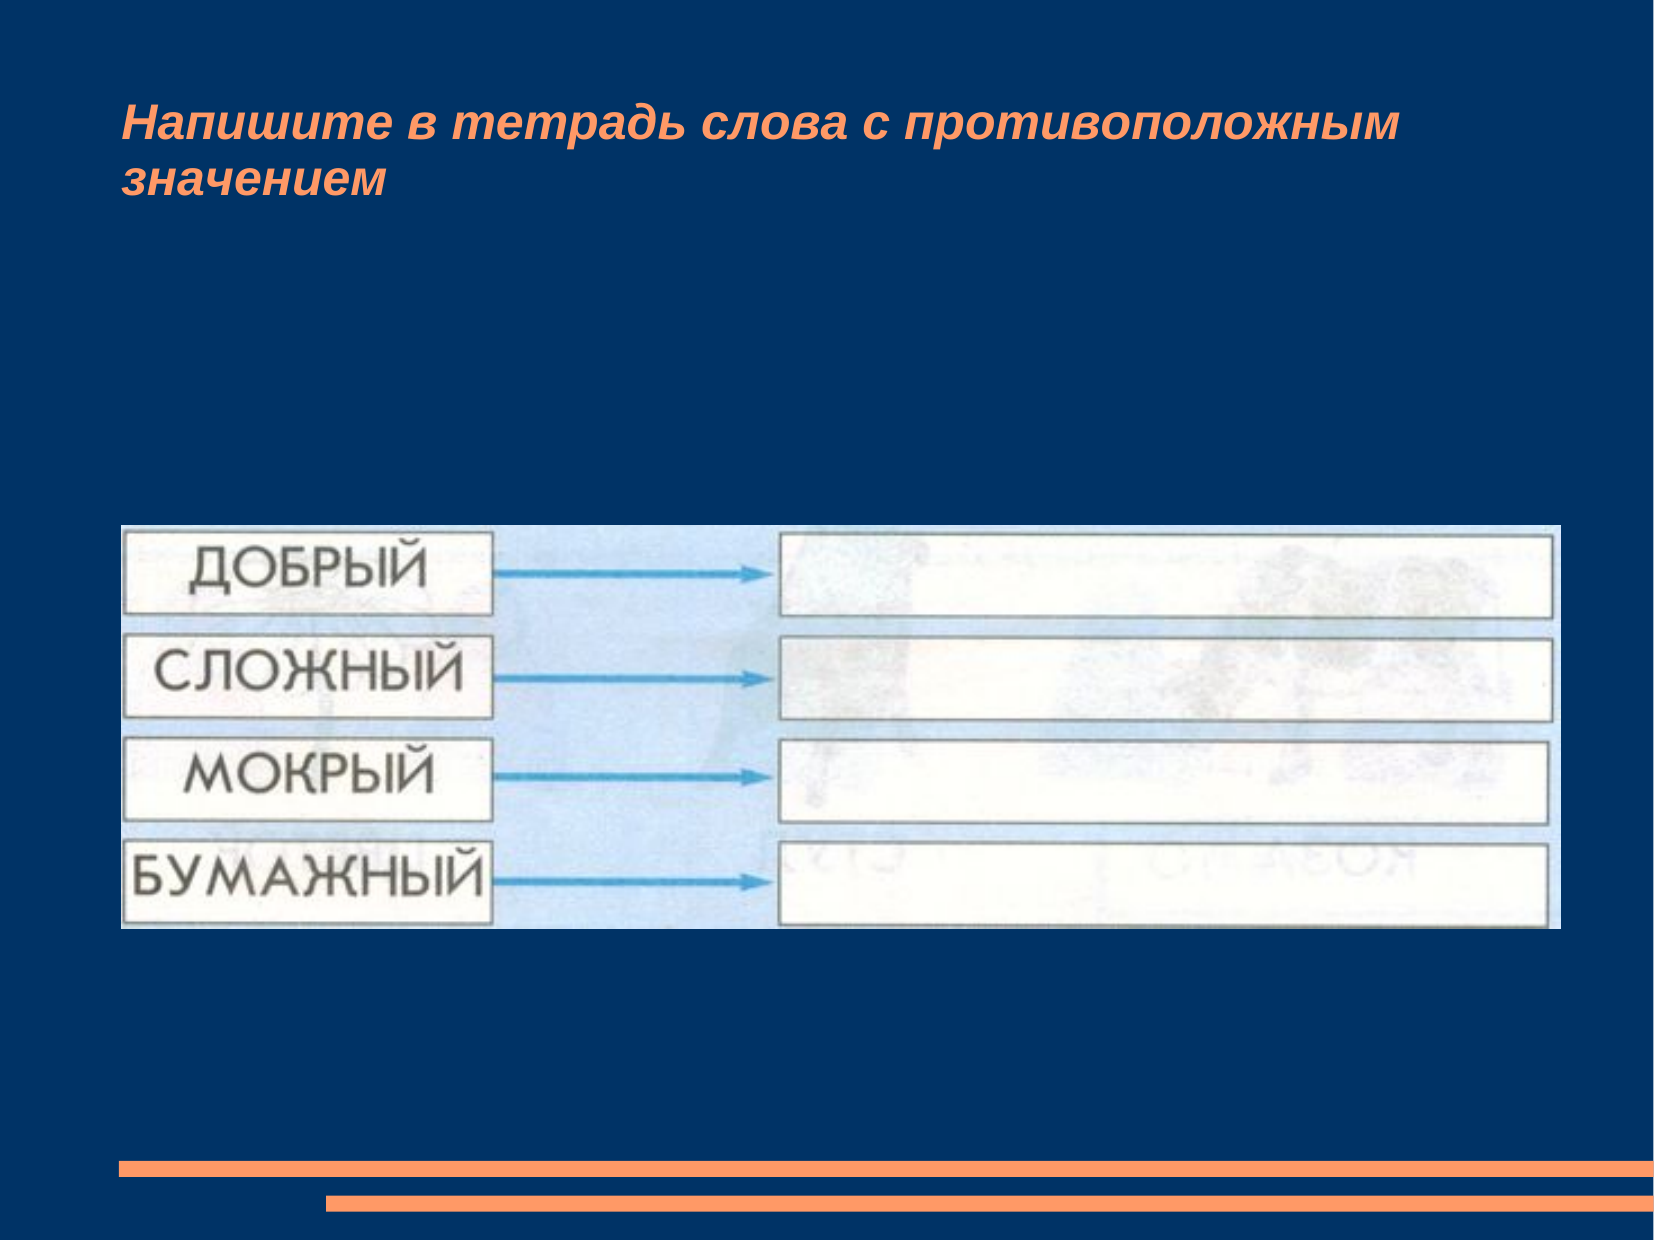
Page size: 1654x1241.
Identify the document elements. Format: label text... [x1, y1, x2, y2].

picture [121, 525, 1561, 929]
title Напишите в тетрадь слова с противоположным значением [121, 46, 1534, 254]
